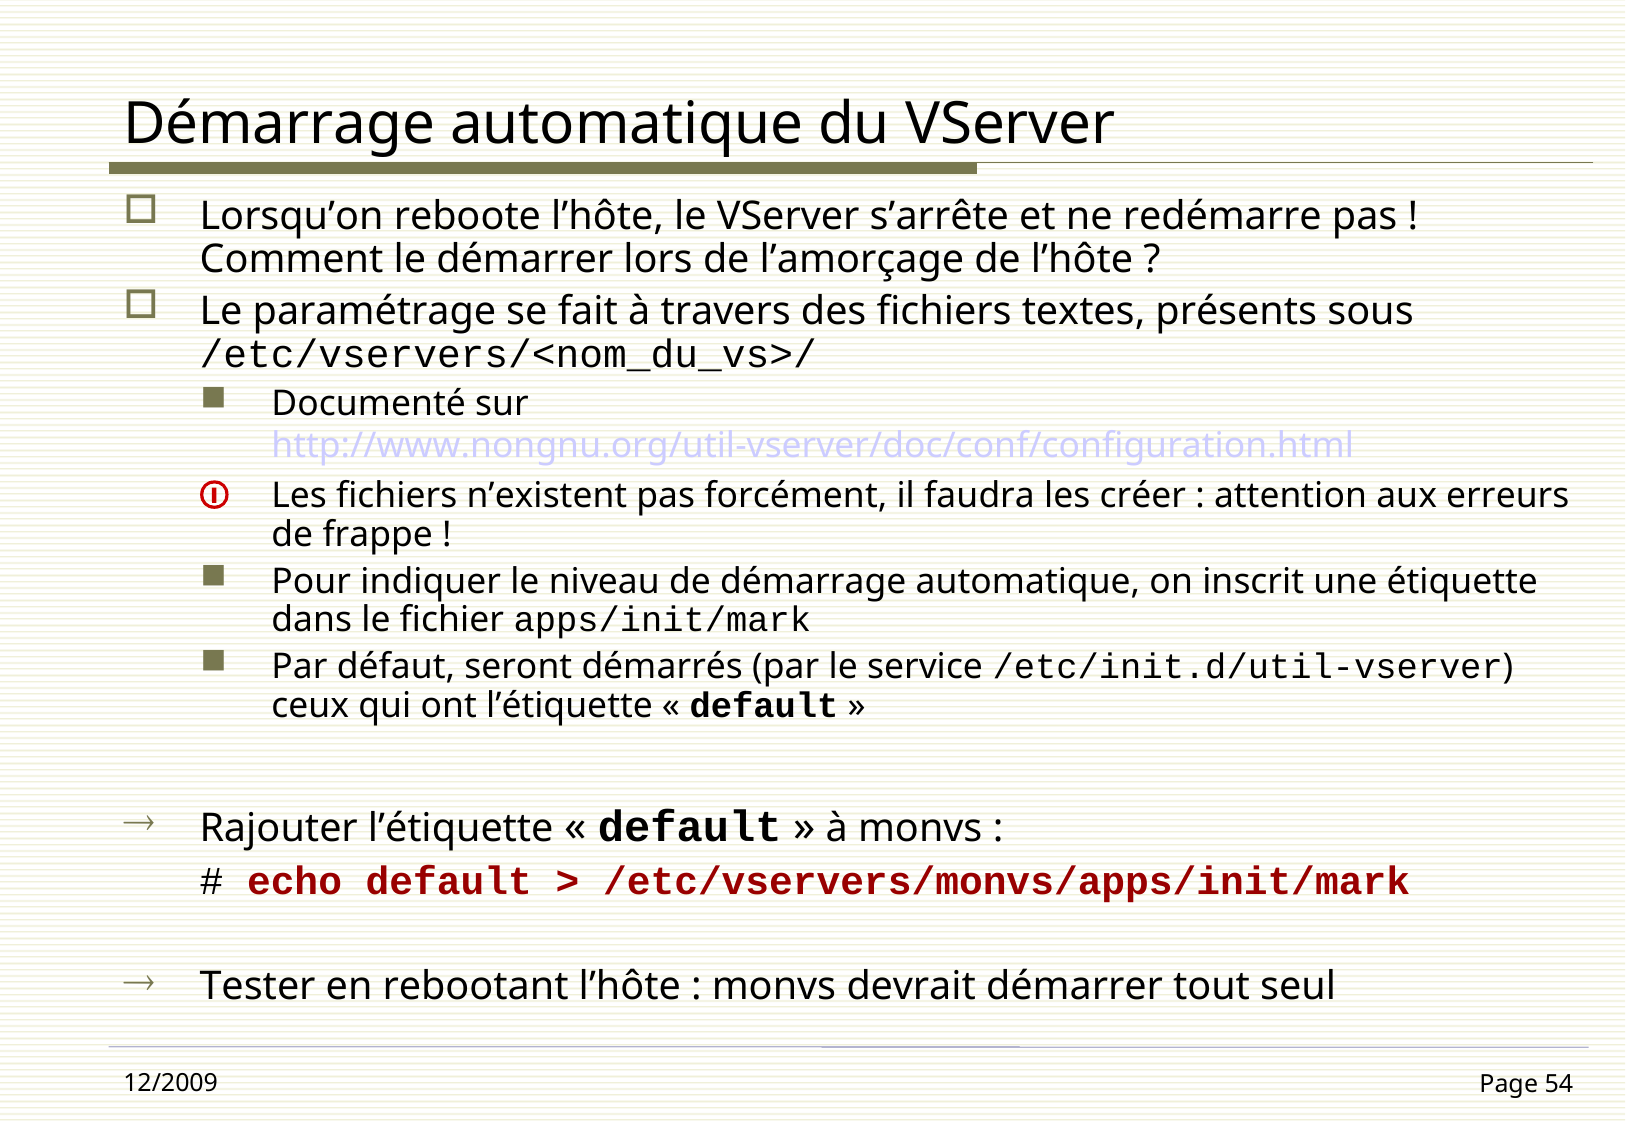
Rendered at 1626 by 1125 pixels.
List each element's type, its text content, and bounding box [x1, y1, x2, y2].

title Démarrage automatique du VServer [108, 12, 1596, 163]
picture [0, 0, 1626, 1125]
list Lorsqu’on reboote l’hôte, le VServer s’arrête et ne redémarre pas ! Comment le démarrer lors de l’amorçage de l’hôte ? Le paramétrage se fait à travers des fichiers textes, présents sous /etc/vservers/<nom_du_vs>/ Documenté sur http://www.nongnu.org/util-vserver/doc/conf/configuration.html  Les fichiers n’existent pas forcément, il faudra les créer : attention aux erreurs de frappe ! Pour indiquer le niveau de démarrage automatique, on inscrit une étiquette dans le fichier apps/init/mark Par défaut, seront démarrés (par le service /etc/init.d/util-vserver) ceux qui ont l’étiquette « default » Rajouter l’étiquette « default » à monvs : # echo default > /etc/vservers/monvs/apps/init/mark Tester en rebootant l’hôte : monvs devrait démarrer tout seul [108, 187, 1595, 1065]
